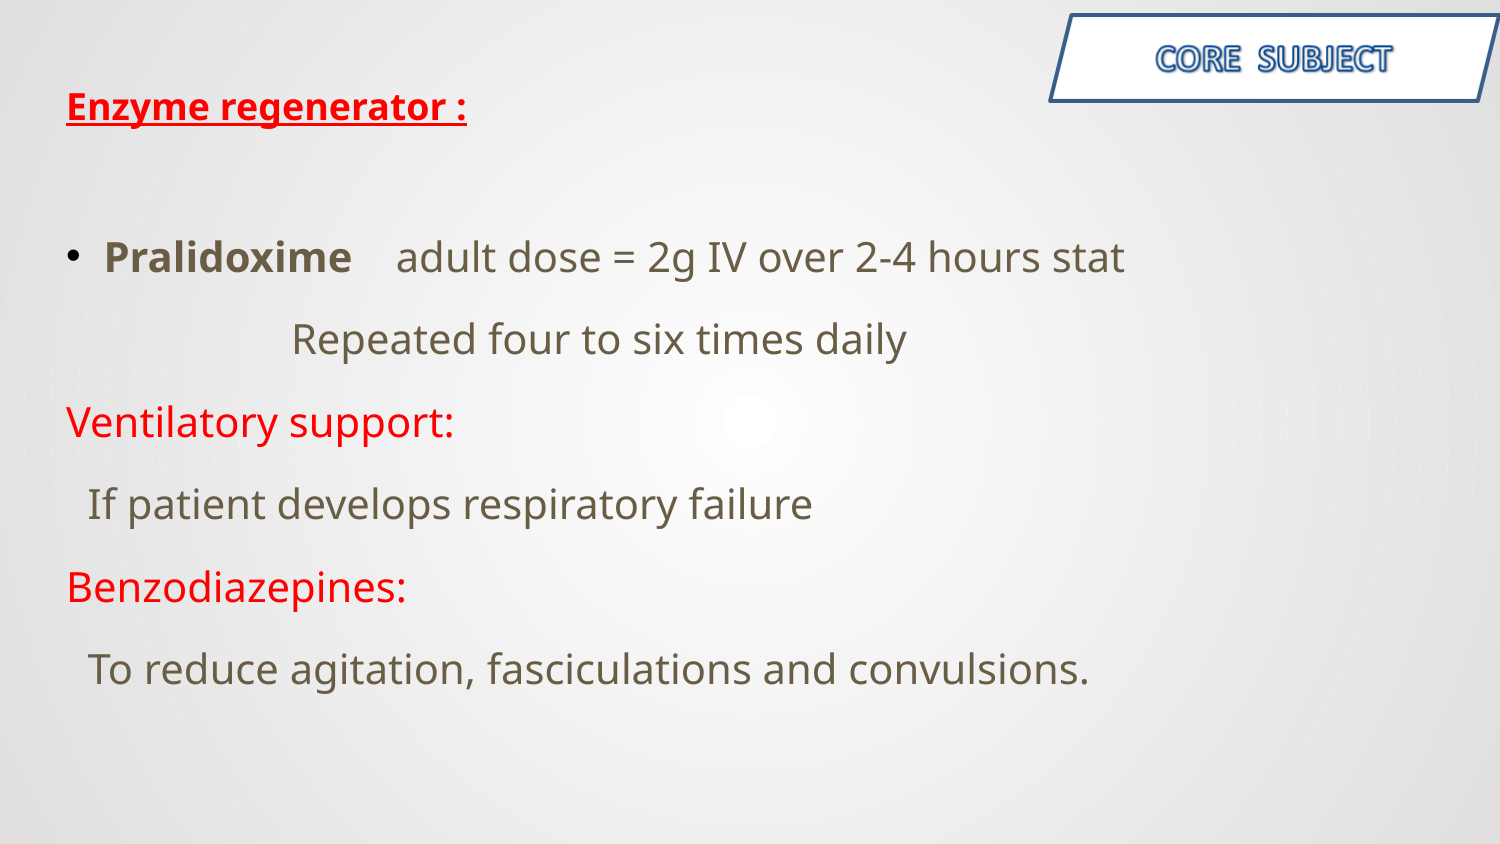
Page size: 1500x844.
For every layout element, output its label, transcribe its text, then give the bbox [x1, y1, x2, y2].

title Enzyme regenerator : [51, 72, 1449, 189]
picture [1048, 13, 1500, 108]
list Pralidoxime adult dose = 2g IV over 2-4 hours stat Repeated four to six times daily Ventilatory support: If patient develops respiratory failure Benzodiazepines: To reduce agitation, fasciculations and convulsions. [51, 207, 1449, 750]
